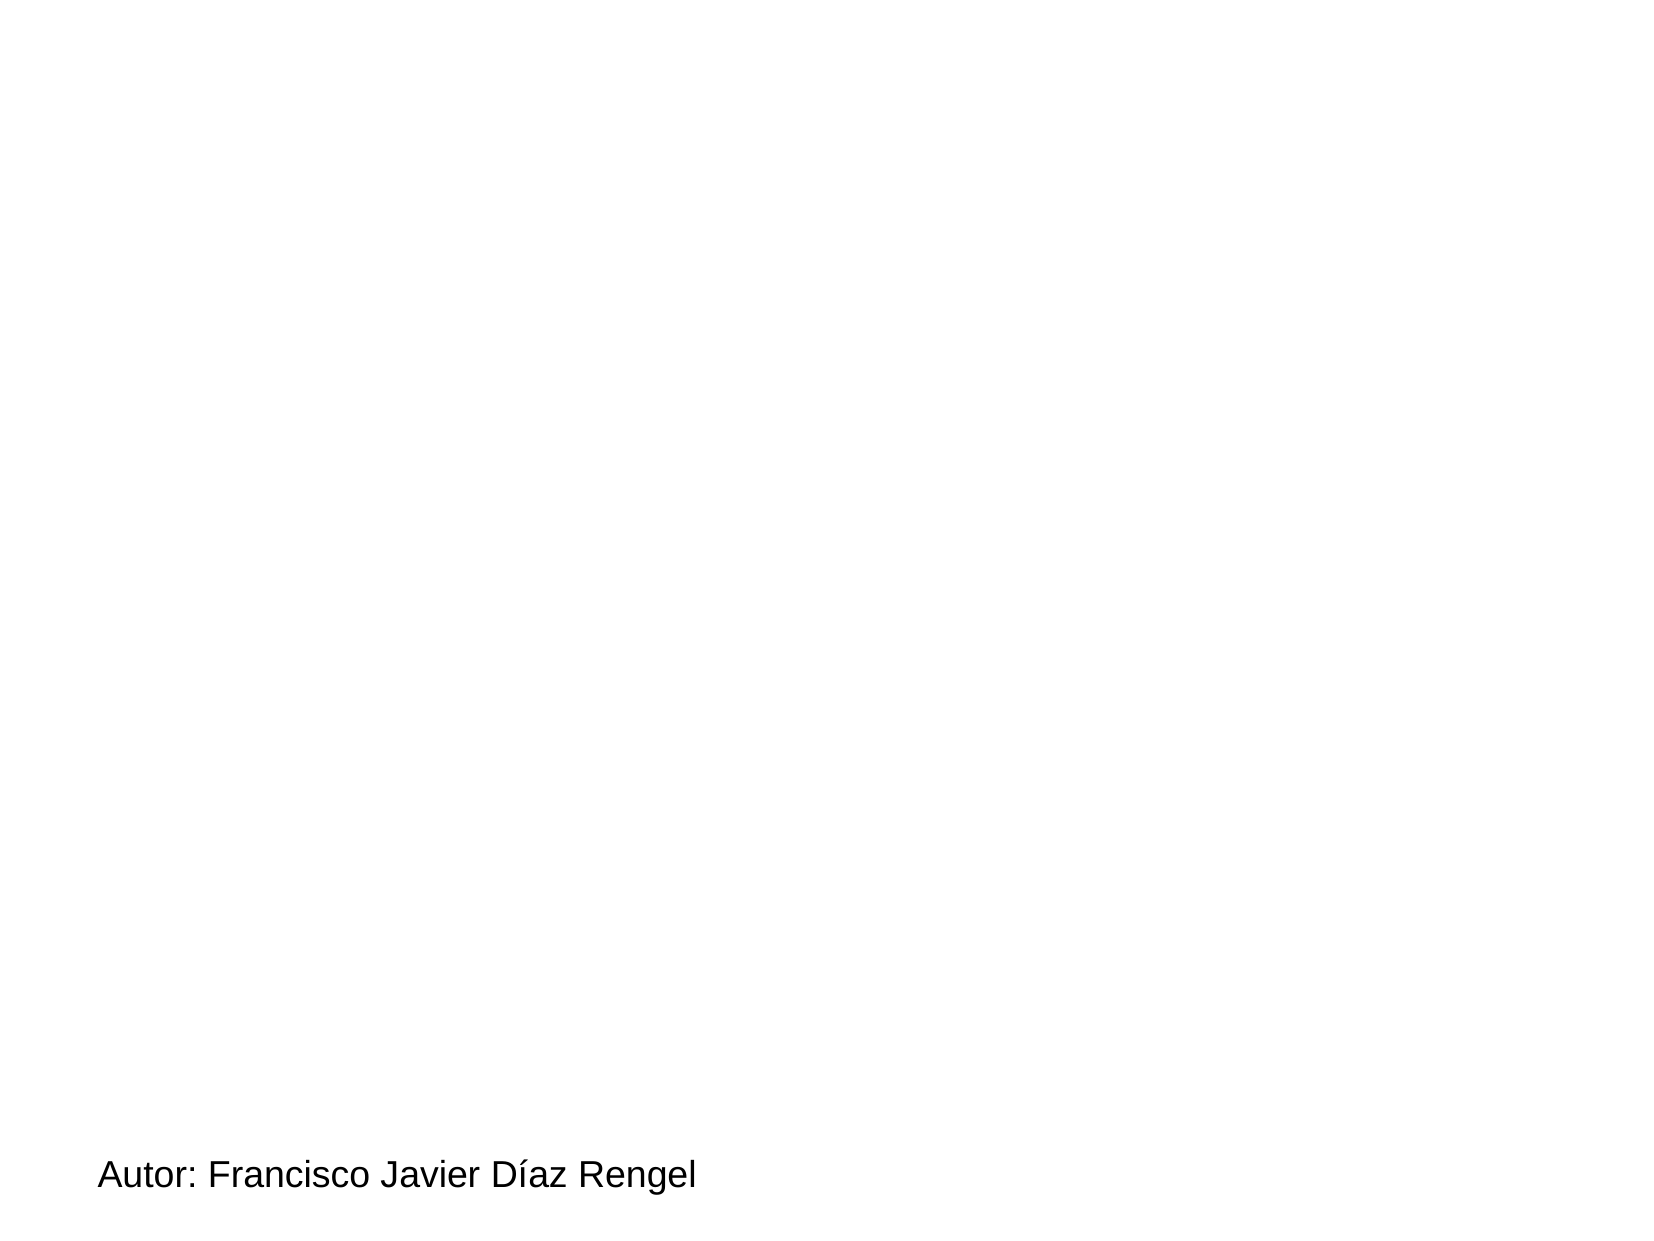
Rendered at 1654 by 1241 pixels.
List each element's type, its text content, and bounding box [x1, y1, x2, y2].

text_box Autor: Francisco Javier Díaz Rengel [82, 1145, 712, 1203]
